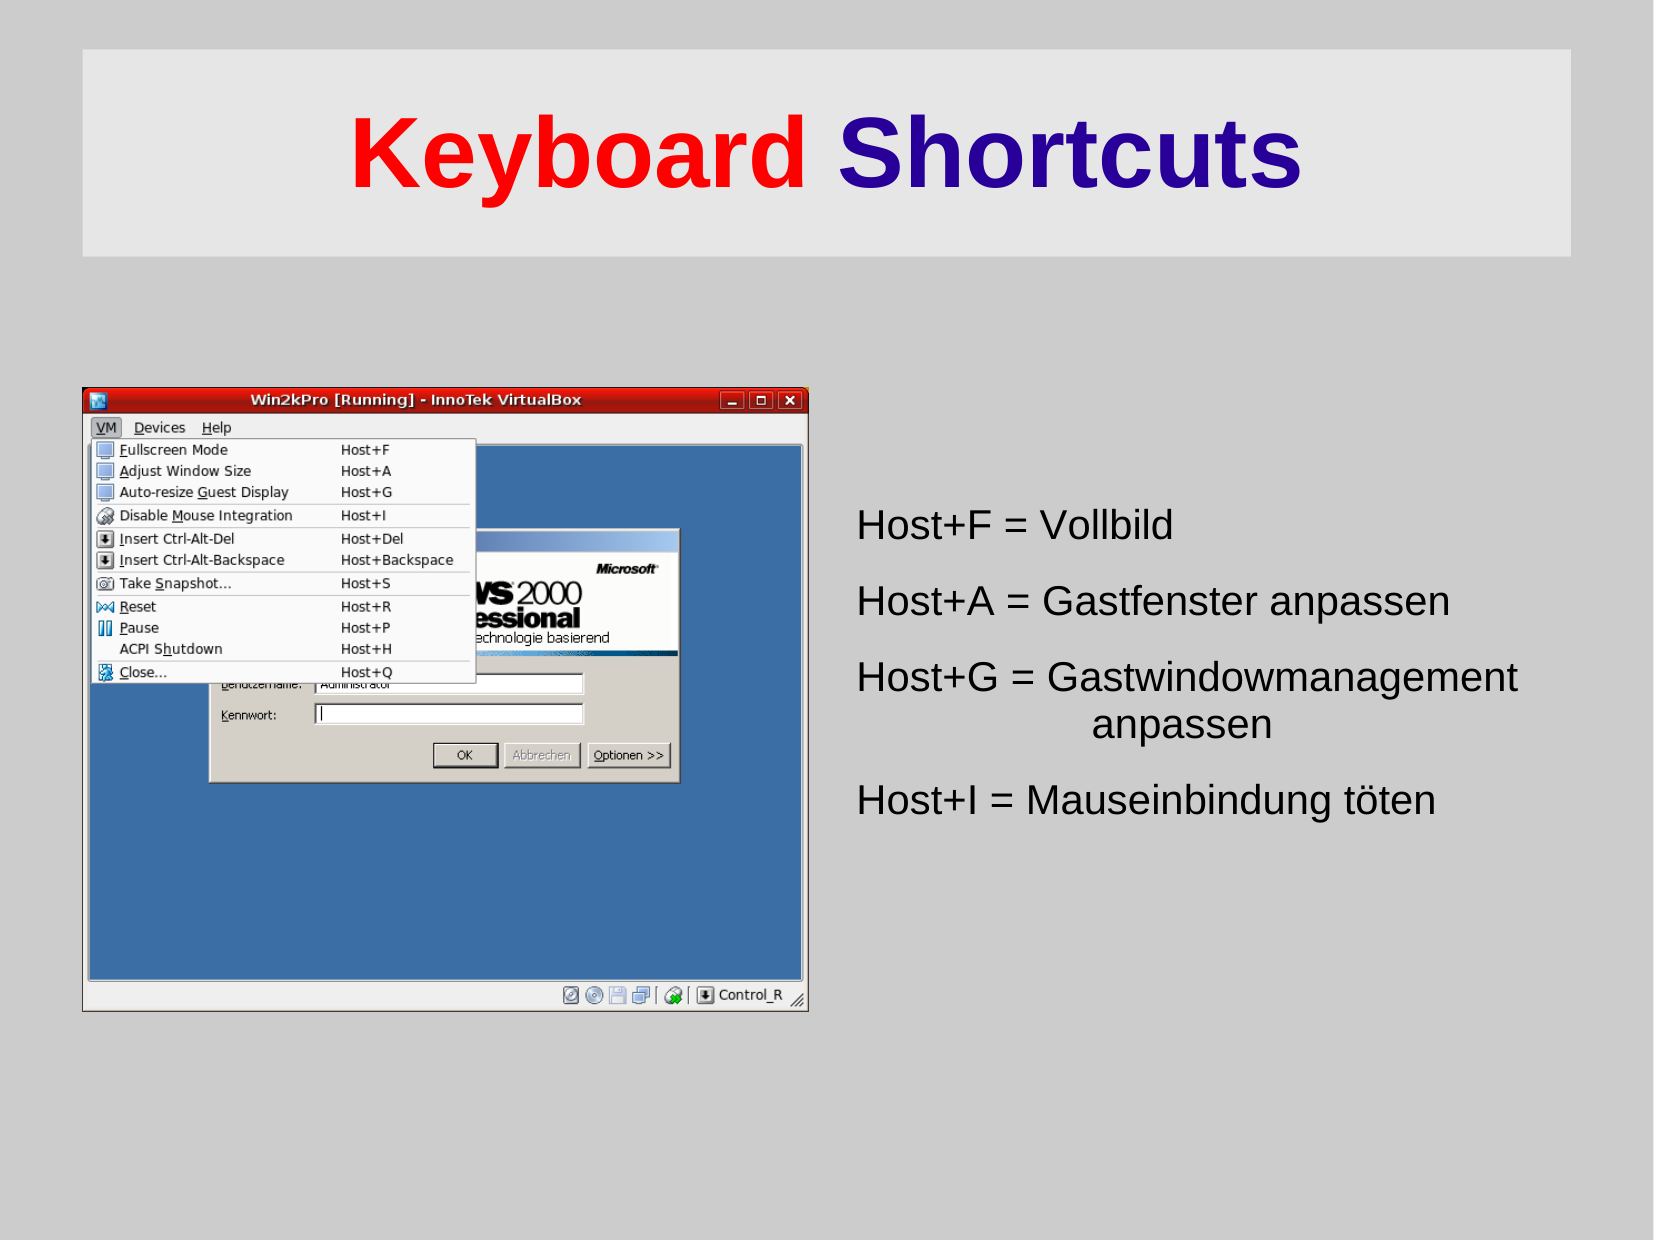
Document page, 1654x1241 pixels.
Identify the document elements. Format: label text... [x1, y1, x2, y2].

list Host+F = Vollbild Host+A = Gastfenster anpassen Host+G = Gastwindowmanagement anpassen Host+I = Mauseinbindung töten [838, 501, 1565, 851]
picture [82, 387, 809, 1012]
title Keyboard Shortcuts [82, 49, 1571, 257]
